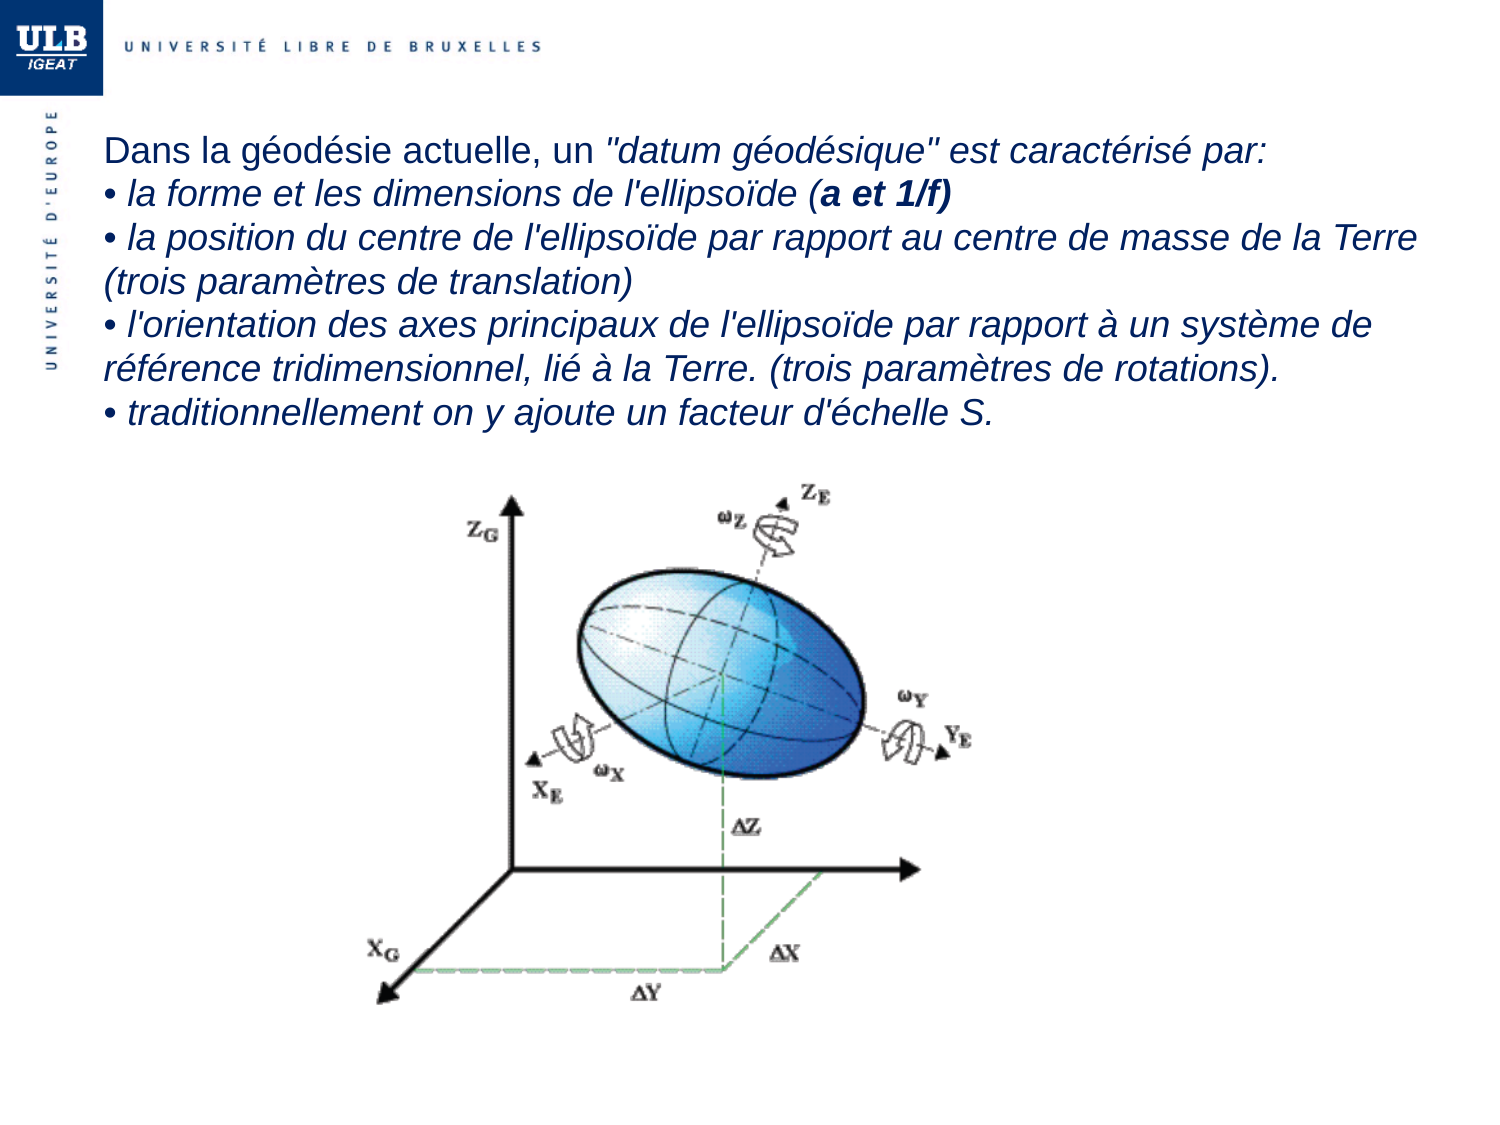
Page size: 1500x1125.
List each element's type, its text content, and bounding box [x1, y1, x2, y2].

text_box Dans la géodésie actuelle, un "datum géodésique" est caractérisé par: • la forme et les dimensions de l'ellipsoïde (a et 1/f) • la position du centre de l'ellipsoïde par rapport au centre de masse de la Terre (trois paramètres de translation) • l'orientation des axes principaux de l'ellipsoïde par rapport à un système de référence tridimensionnel, lié à la Terre. (trois paramètres de rotations). • traditionnellement on y ajoute un facteur d'échelle S. [88, 121, 1435, 441]
picture [0, 0, 1500, 1125]
